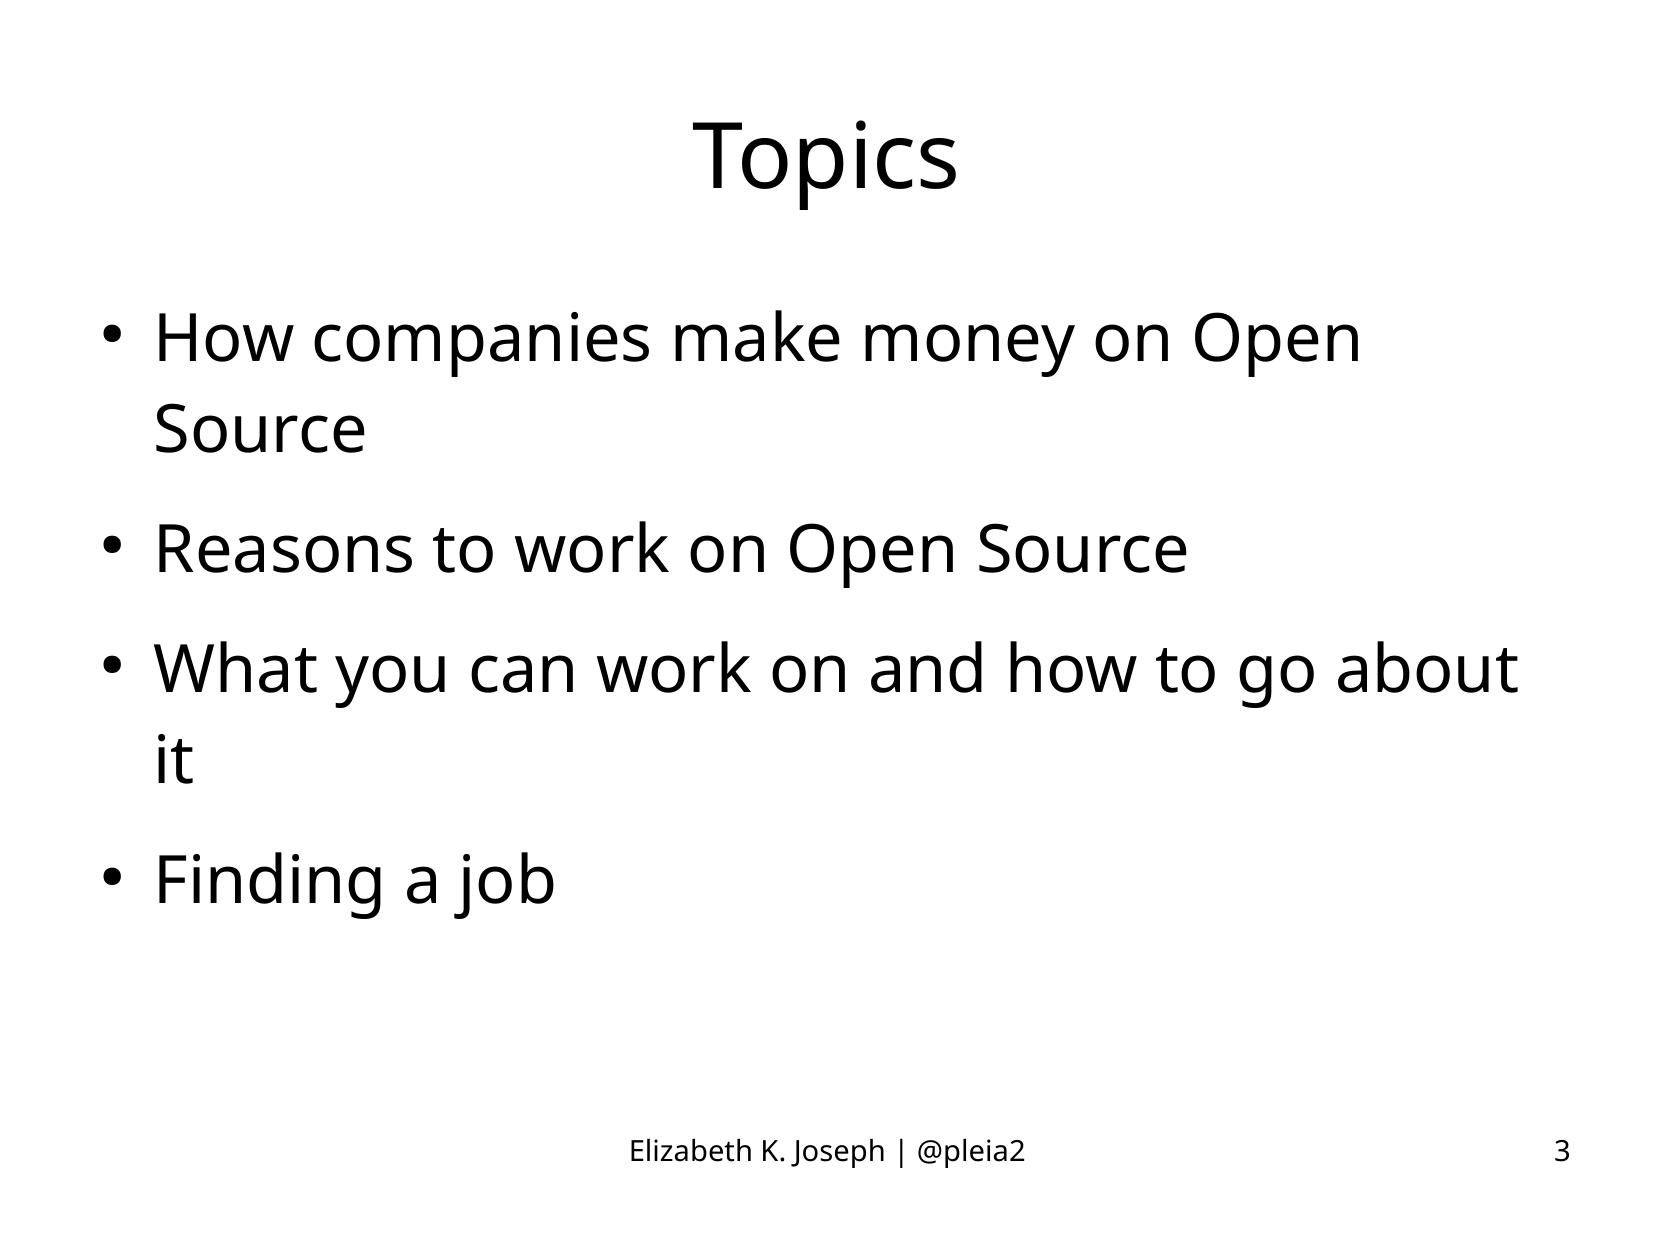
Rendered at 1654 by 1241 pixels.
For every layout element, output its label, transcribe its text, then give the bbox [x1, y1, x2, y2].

list How companies make money on Open Source Reasons to work on Open Source What you can work on and how to go about it Finding a job [82, 290, 1571, 1010]
title Topics [82, 49, 1571, 257]
